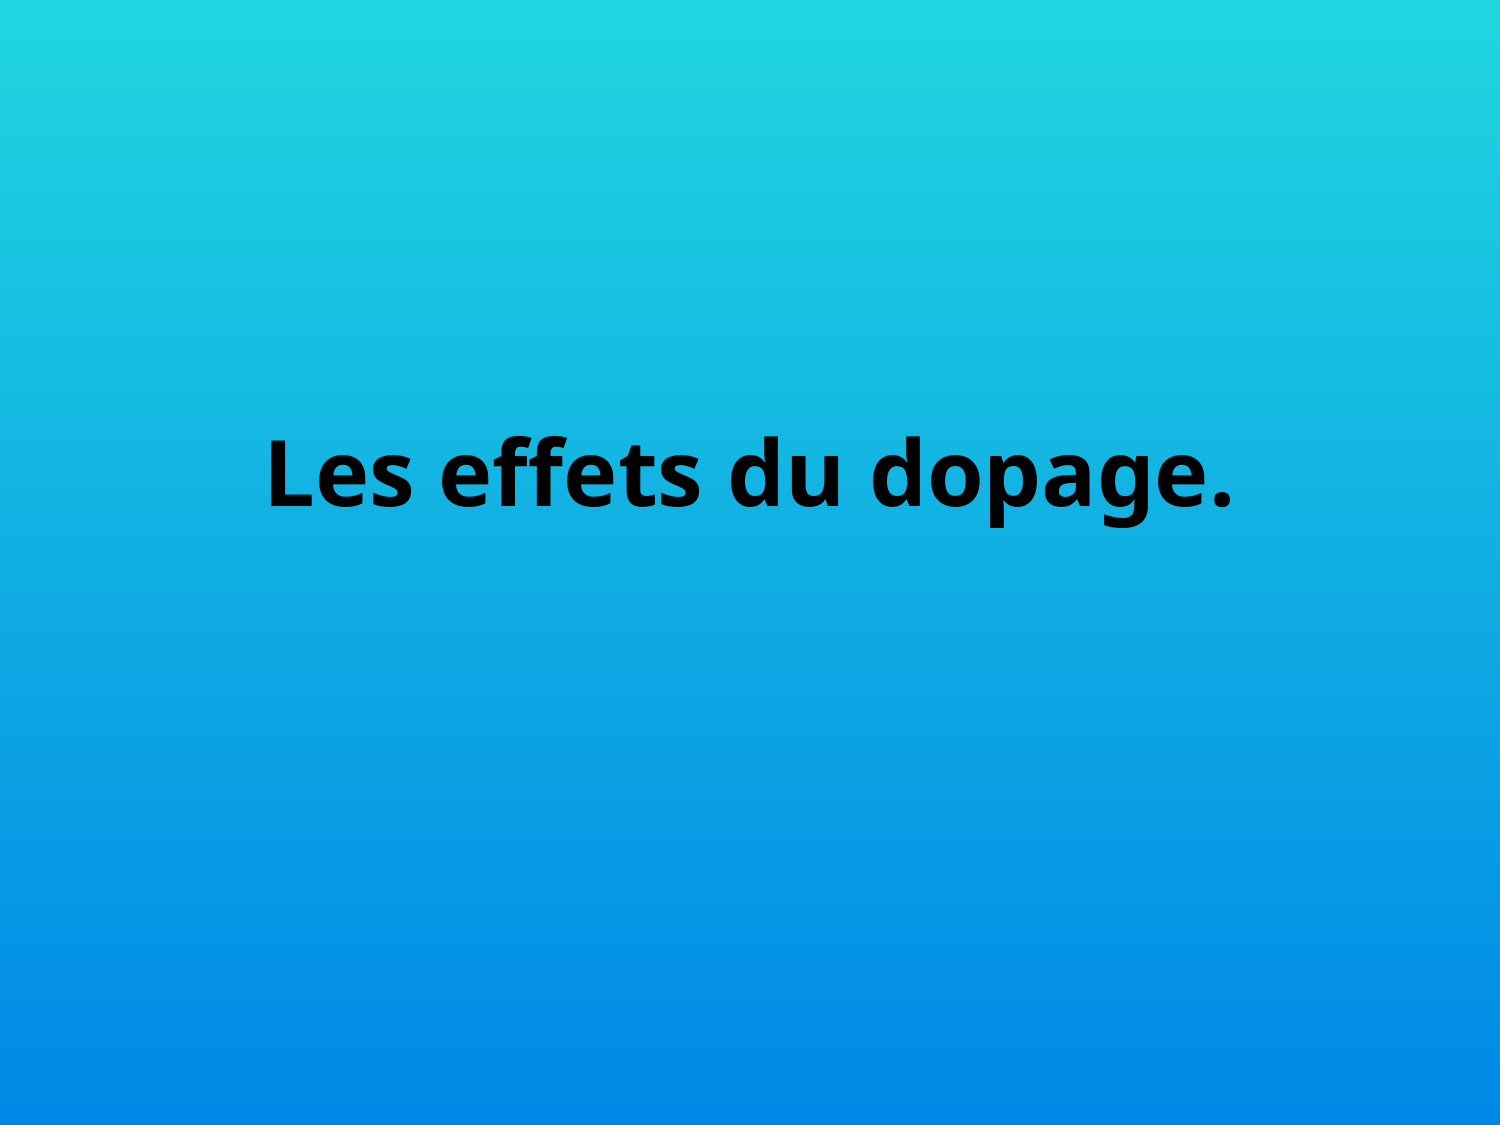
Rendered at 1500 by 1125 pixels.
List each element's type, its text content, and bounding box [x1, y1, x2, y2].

title Les effets du dopage. [112, 349, 1388, 591]
